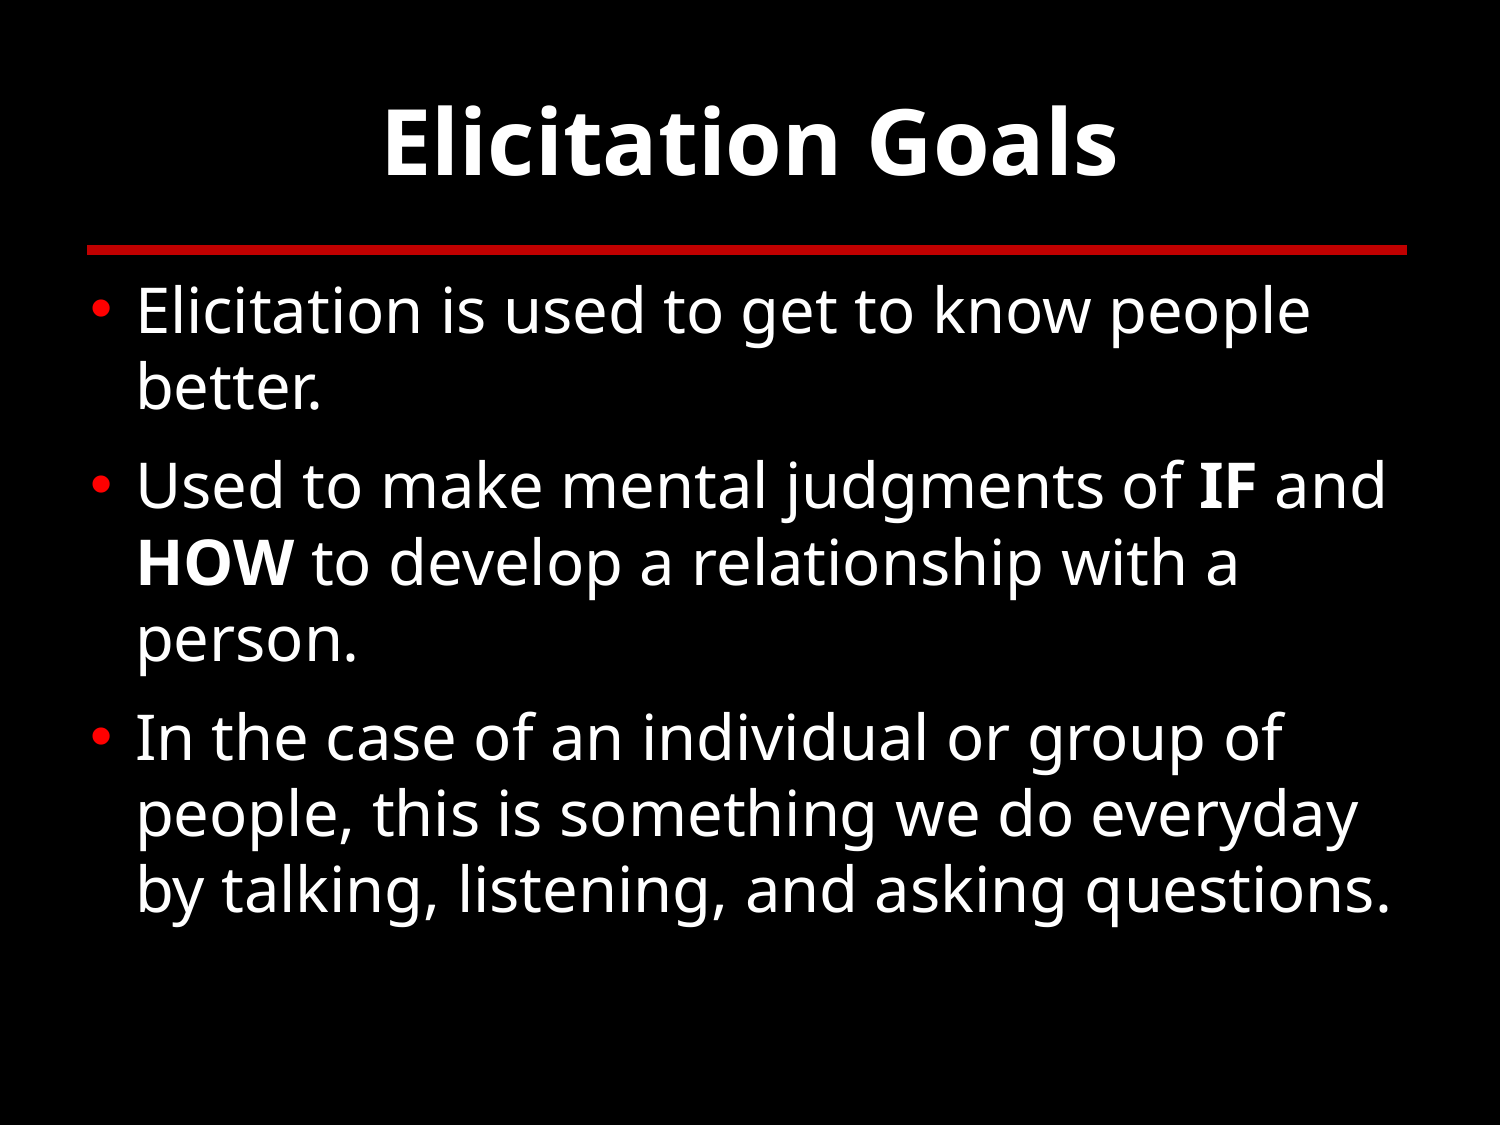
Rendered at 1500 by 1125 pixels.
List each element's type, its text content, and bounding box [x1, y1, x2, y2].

title Elicitation Goals [75, 45, 1425, 233]
list Elicitation is used to get to know people better. Used to make mental judgments of IF and HOW to develop a relationship with a person. In the case of an individual or group of people, this is something we do everyday by talking, listening, and asking questions. [75, 262, 1425, 1005]
